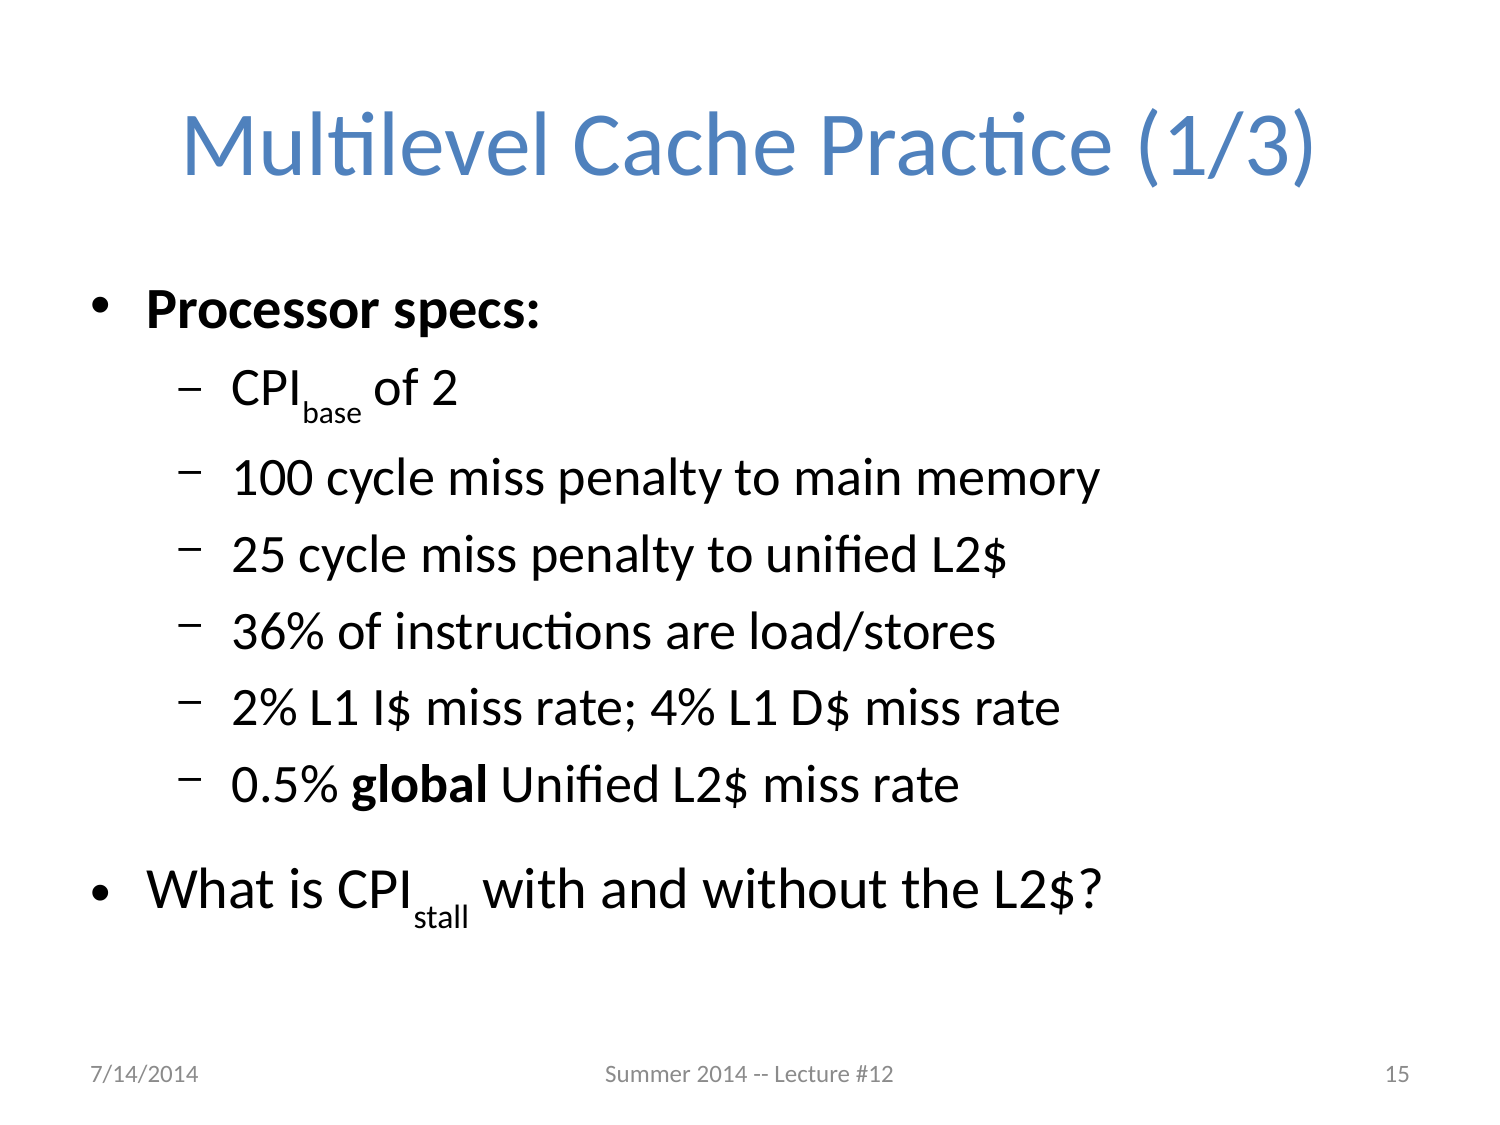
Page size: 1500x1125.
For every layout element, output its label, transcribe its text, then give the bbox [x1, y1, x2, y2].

title Multilevel Cache Practice (1/3) [75, 45, 1425, 233]
slide_number 7/14/2014 [75, 1042, 425, 1103]
slide_number <number> [1074, 1042, 1425, 1103]
footer Summer 2014 -- Lecture #12 [512, 1042, 988, 1103]
list Processor specs: CPIbase of 2 100 cycle miss penalty to main memory 25 cycle miss penalty to unified L2$ 36% of instructions are load/stores 2% L1 I$ miss rate; 4% L1 D$ miss rate 0.5% global Unified L2$ miss rate What is CPIstall with and without the L2$? [75, 262, 1425, 1073]
